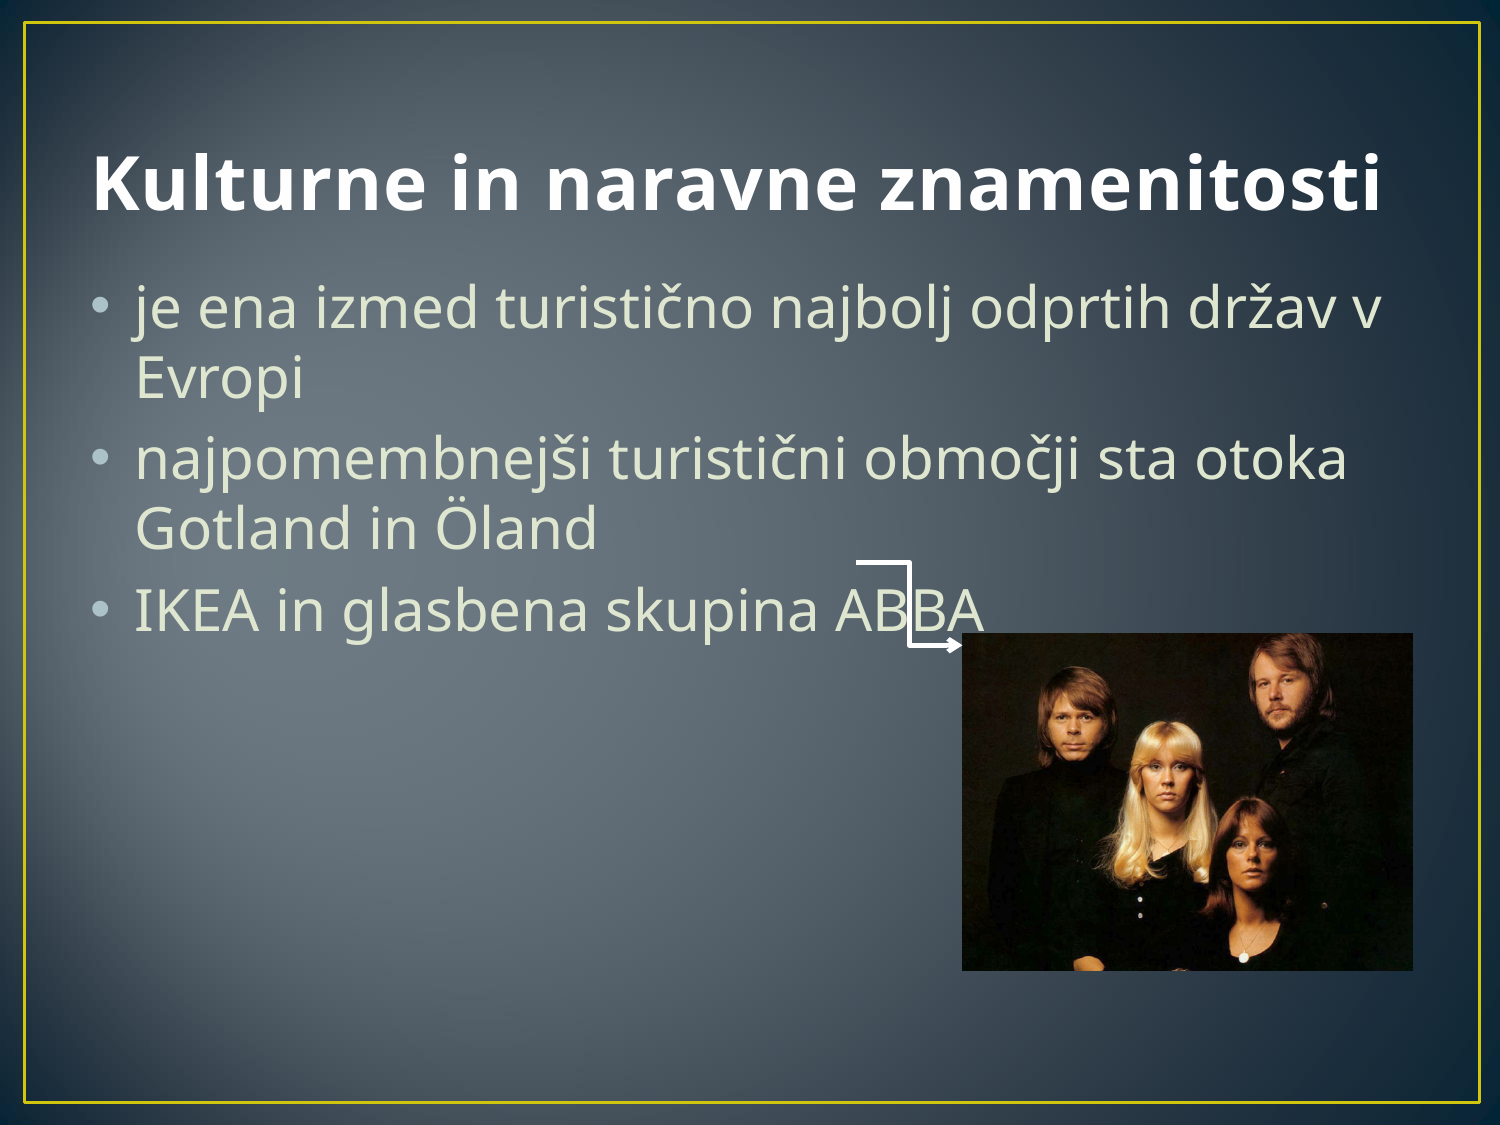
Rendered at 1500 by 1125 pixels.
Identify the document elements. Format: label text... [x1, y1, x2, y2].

picture [0, 0, 1500, 1125]
list je ena izmed turistično najbolj odprtih držav v Evropi najpomembnejši turistični območji sta otoka Gotland in Öland IKEA in glasbena skupina ABBA [75, 262, 1425, 1005]
title Kulturne in naravne znamenitosti [75, 45, 1425, 233]
